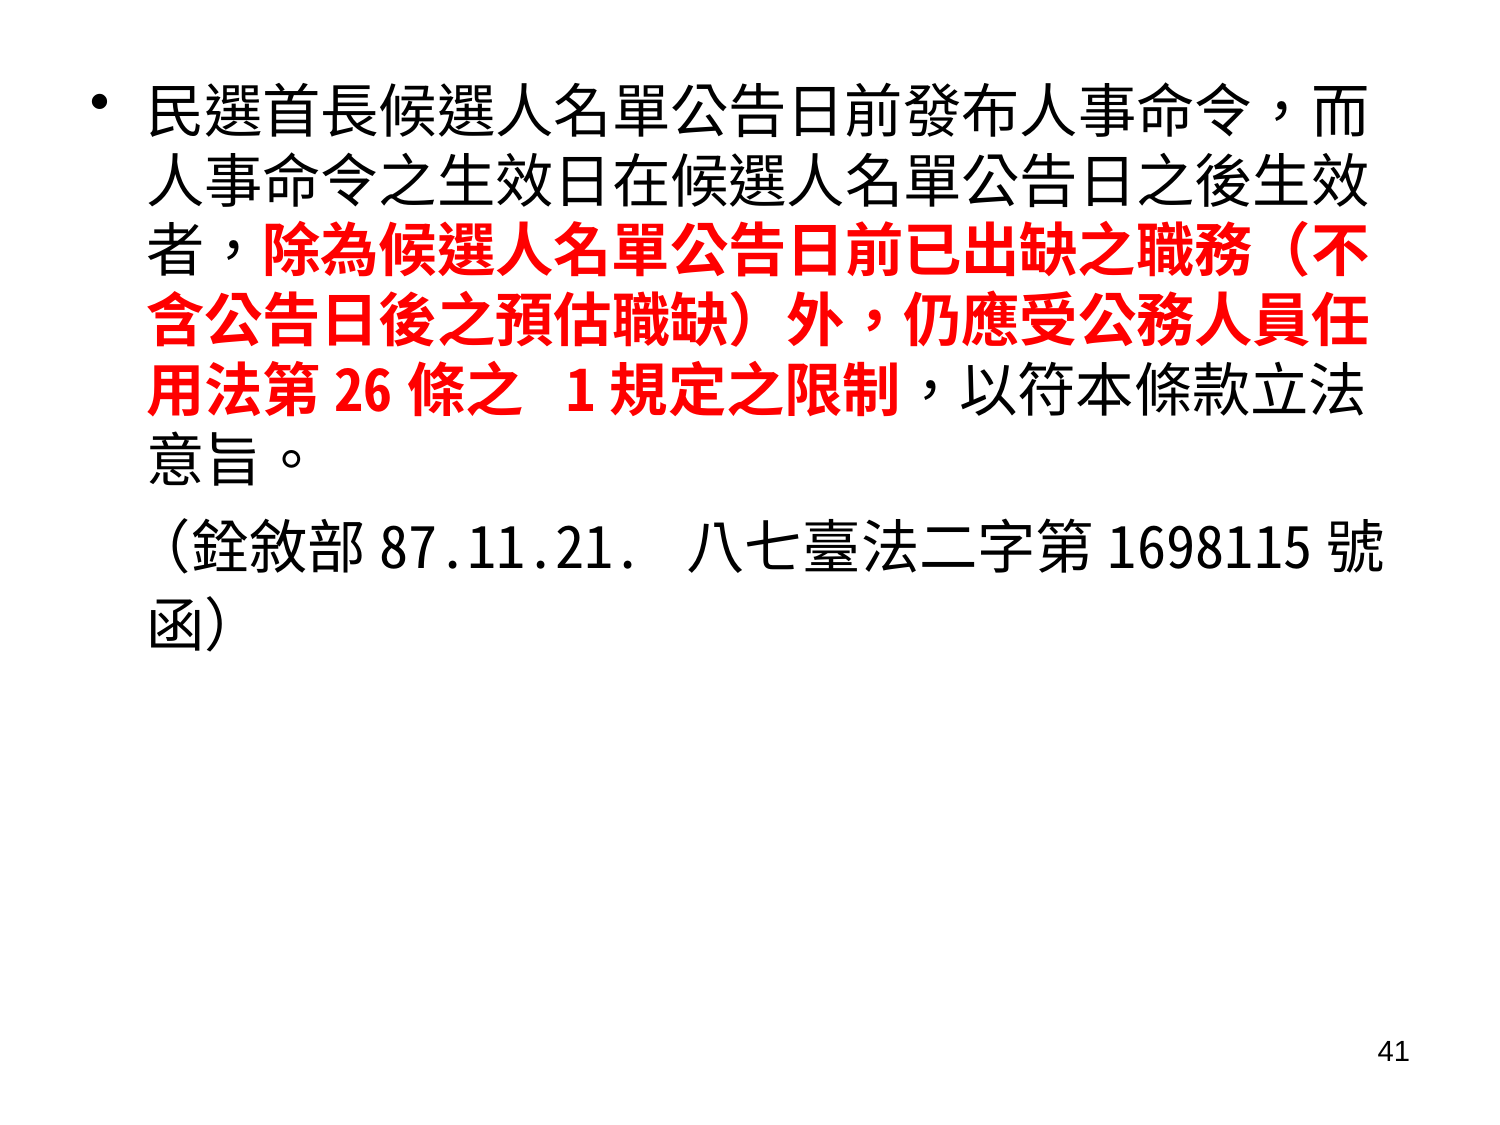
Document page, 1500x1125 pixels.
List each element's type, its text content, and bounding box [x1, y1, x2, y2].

list 民選首長候選人名單公告日前發布人事命令，而人事命令之生效日在候選人名單公告日之後生效者，除為候選人名單公告日前已出缺之職務（不含公告日後之預估職缺）外，仍應受公務人員任用法第26條之 1規定之限制，以符本條款立法意旨。 （銓敘部87.11.21. 八七臺法二字第1698115號函） [75, 66, 1426, 1005]
